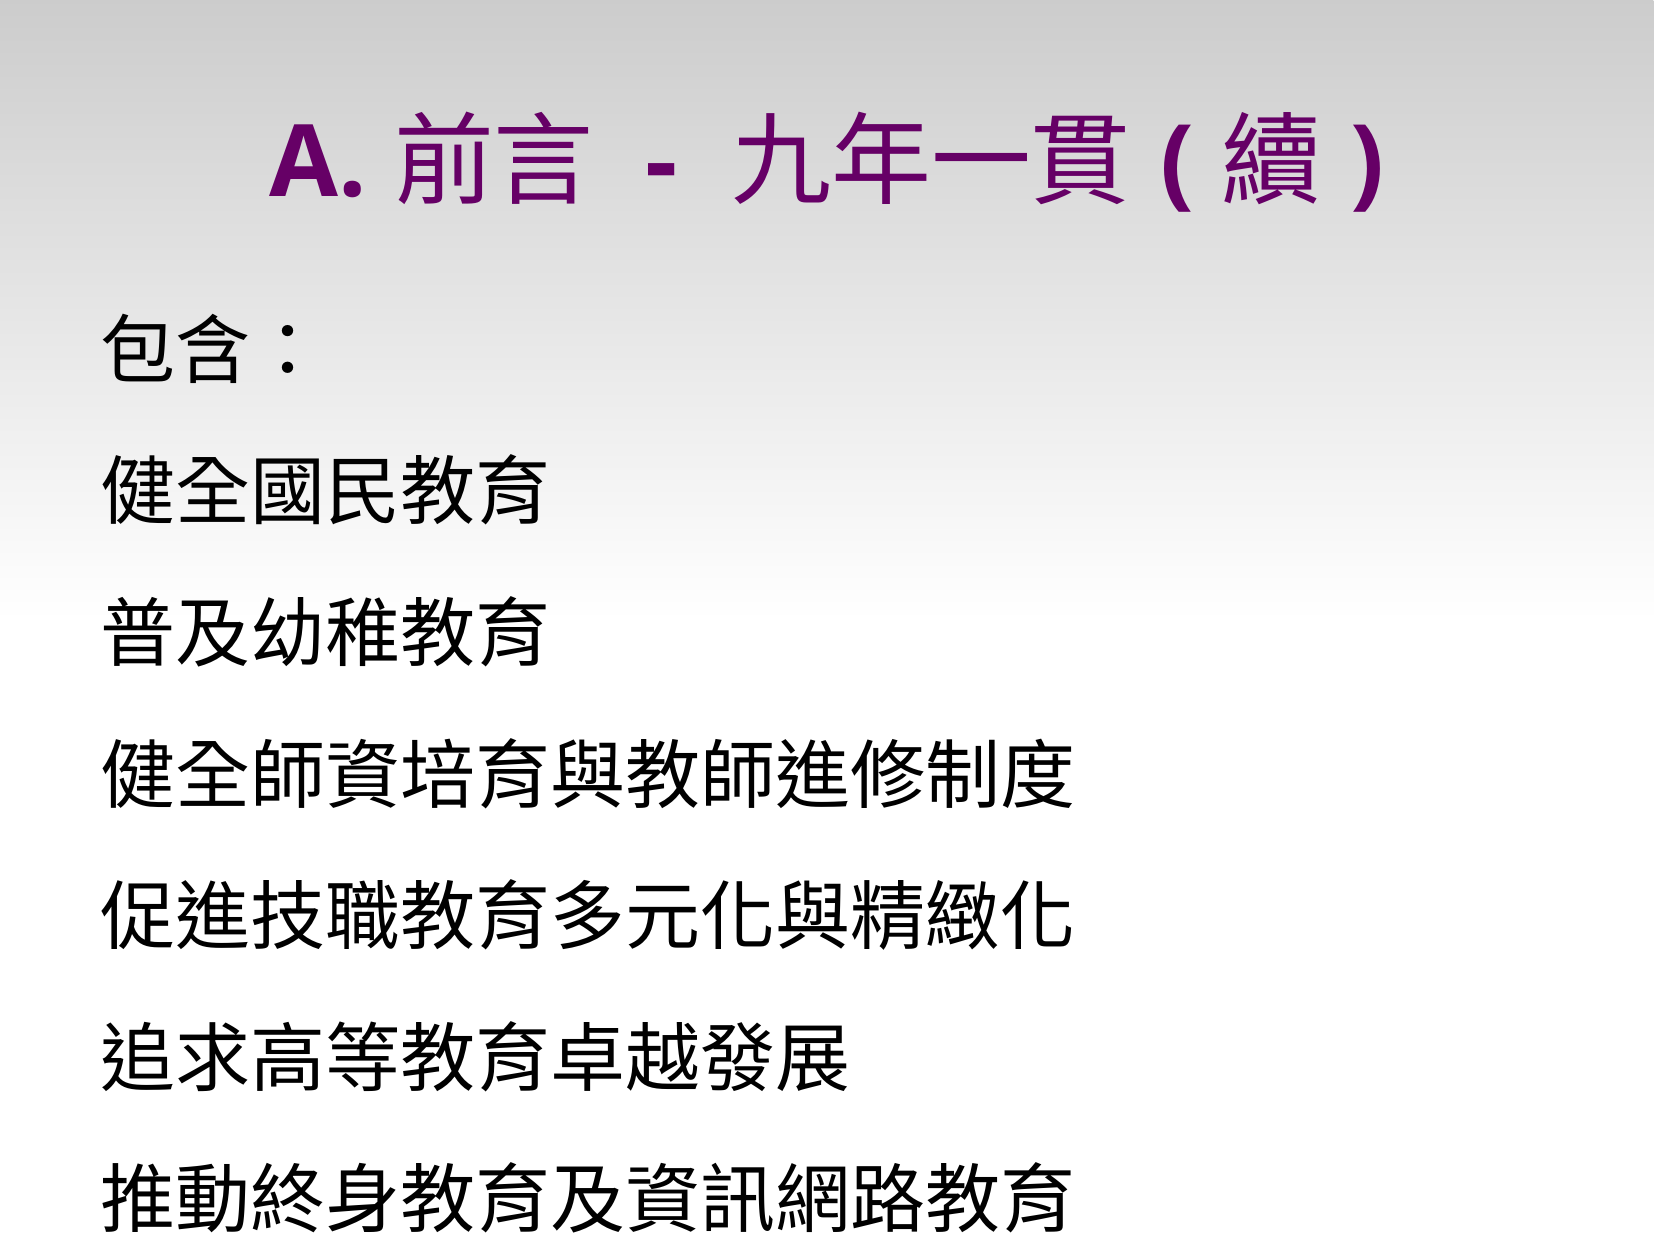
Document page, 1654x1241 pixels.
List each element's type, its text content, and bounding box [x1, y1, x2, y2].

title A.前言 - 九年一貫(續) [82, 56, 1571, 250]
list 包含： 健全國民教育 普及幼稚教育 健全師資培育與教師進修制度 促進技職教育多元化與精緻化 追求高等教育卓越發展 推動終身教育及資訊網路教育 [82, 290, 1571, 1094]
